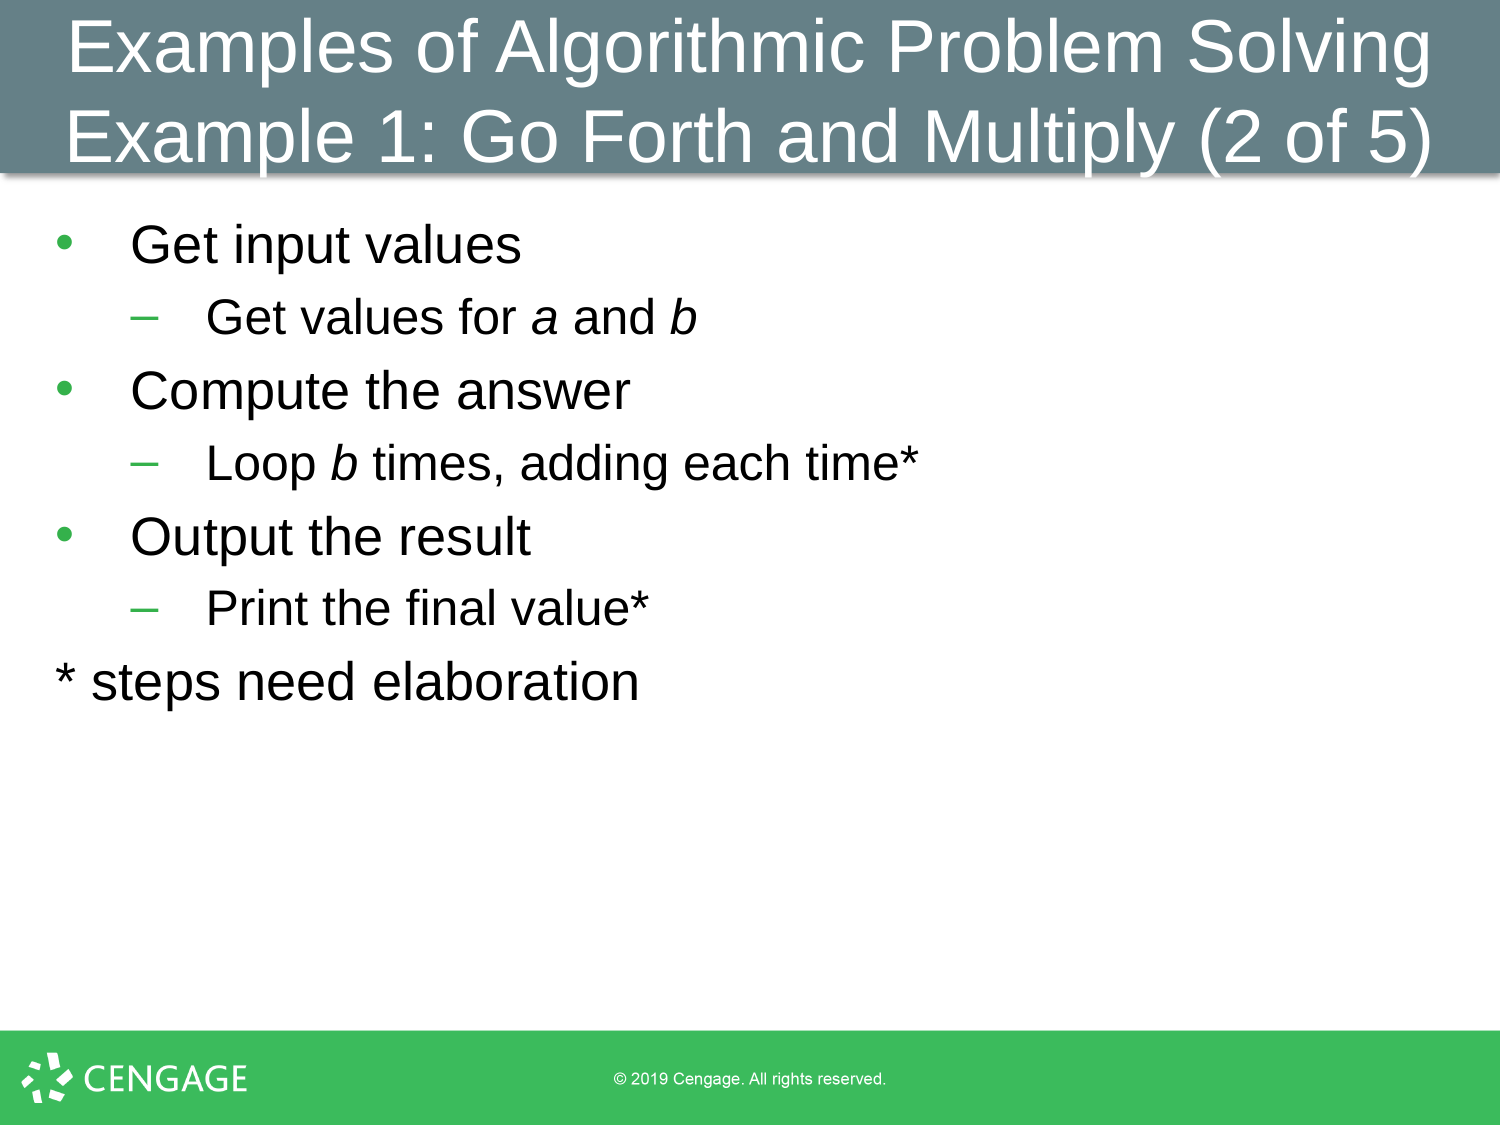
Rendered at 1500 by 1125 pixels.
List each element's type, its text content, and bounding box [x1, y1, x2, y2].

list Get input values Get values for a and b Compute the answer Loop b times, adding each time* Output the result Print the final value* * steps need elaboration [40, 201, 1460, 1005]
title Examples of Algorithmic Problem Solving Example 1: Go Forth and Multiply (2 of 5) [0, 0, 1500, 174]
picture [0, 174, 1500, 1125]
